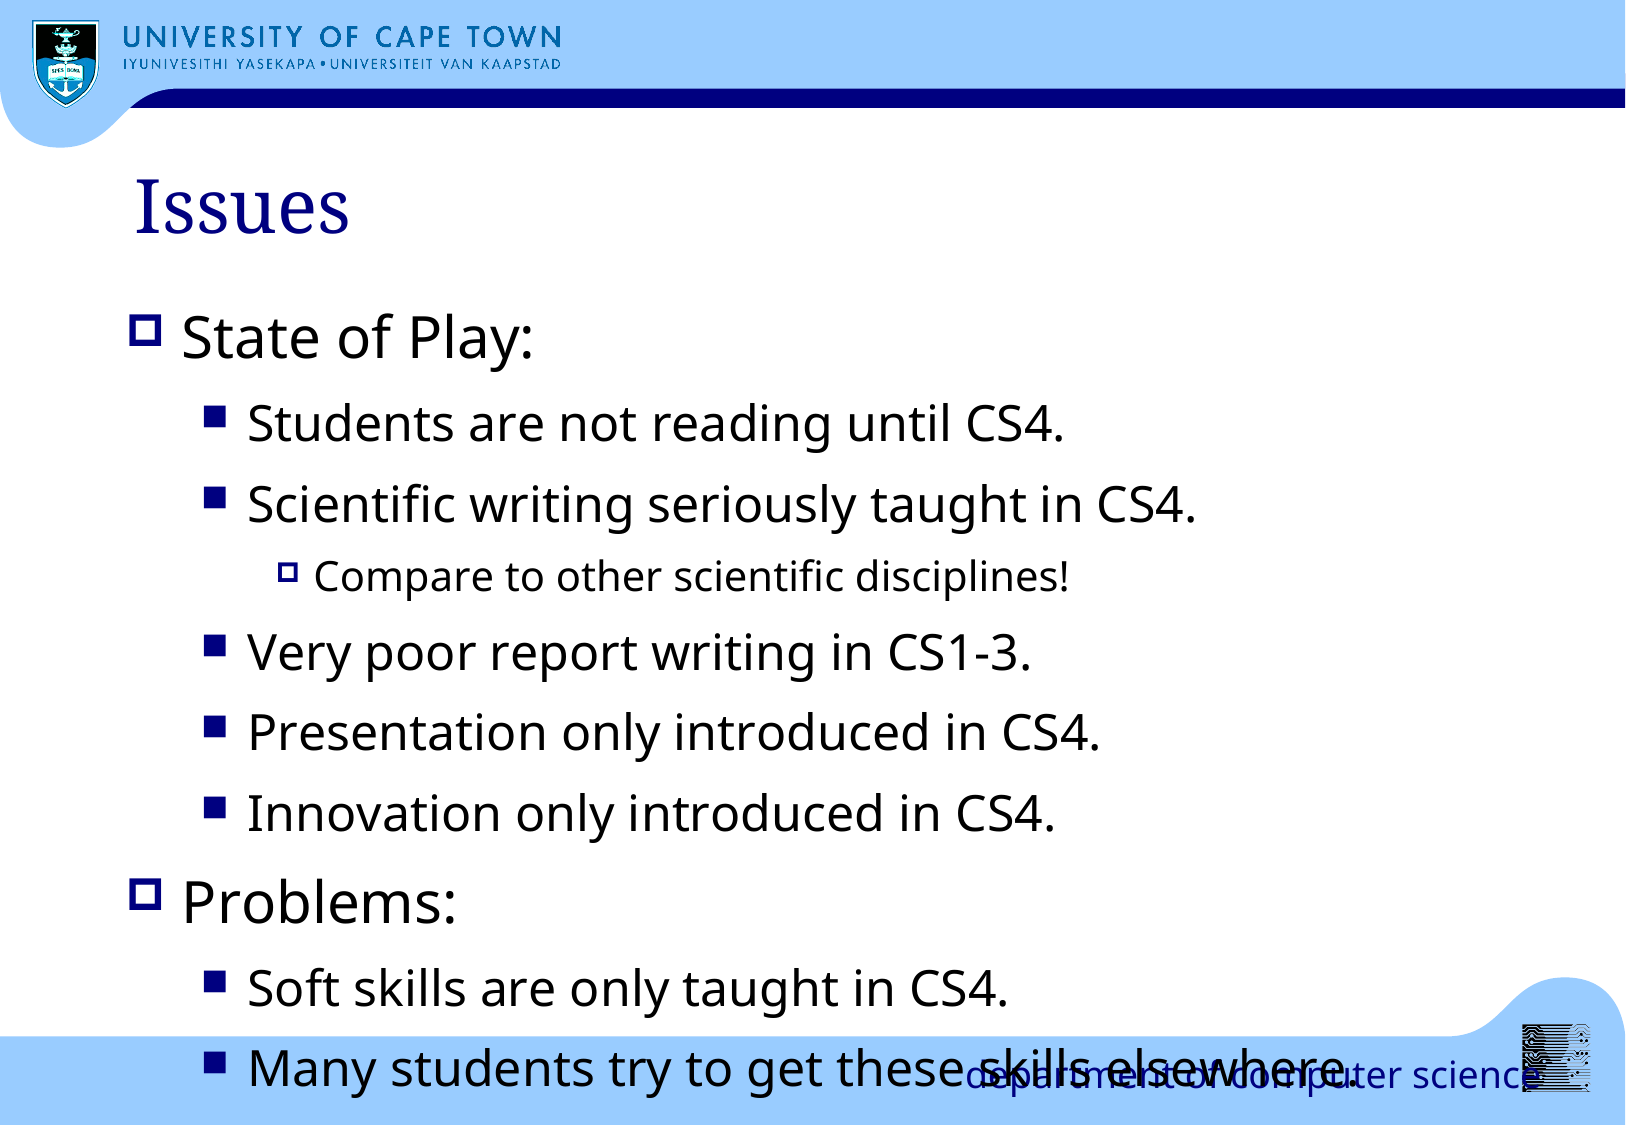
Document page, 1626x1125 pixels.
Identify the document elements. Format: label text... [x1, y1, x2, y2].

title Issues [134, 140, 1571, 268]
picture [32, 20, 100, 109]
picture [120, 23, 563, 71]
picture [1526, 1070, 1536, 1076]
picture [1522, 1024, 1591, 1092]
list State of Play: Students are not reading until CS4. Scientific writing seriously taught in CS4. Compare to other scientific disciplines! Very poor report writing in CS1-3. Presentation only introduced in CS4. Innovation only introduced in CS4. Problems: Soft skills are only taught in CS4. Many students try to get these skills elsewhere. [125, 296, 1570, 1039]
